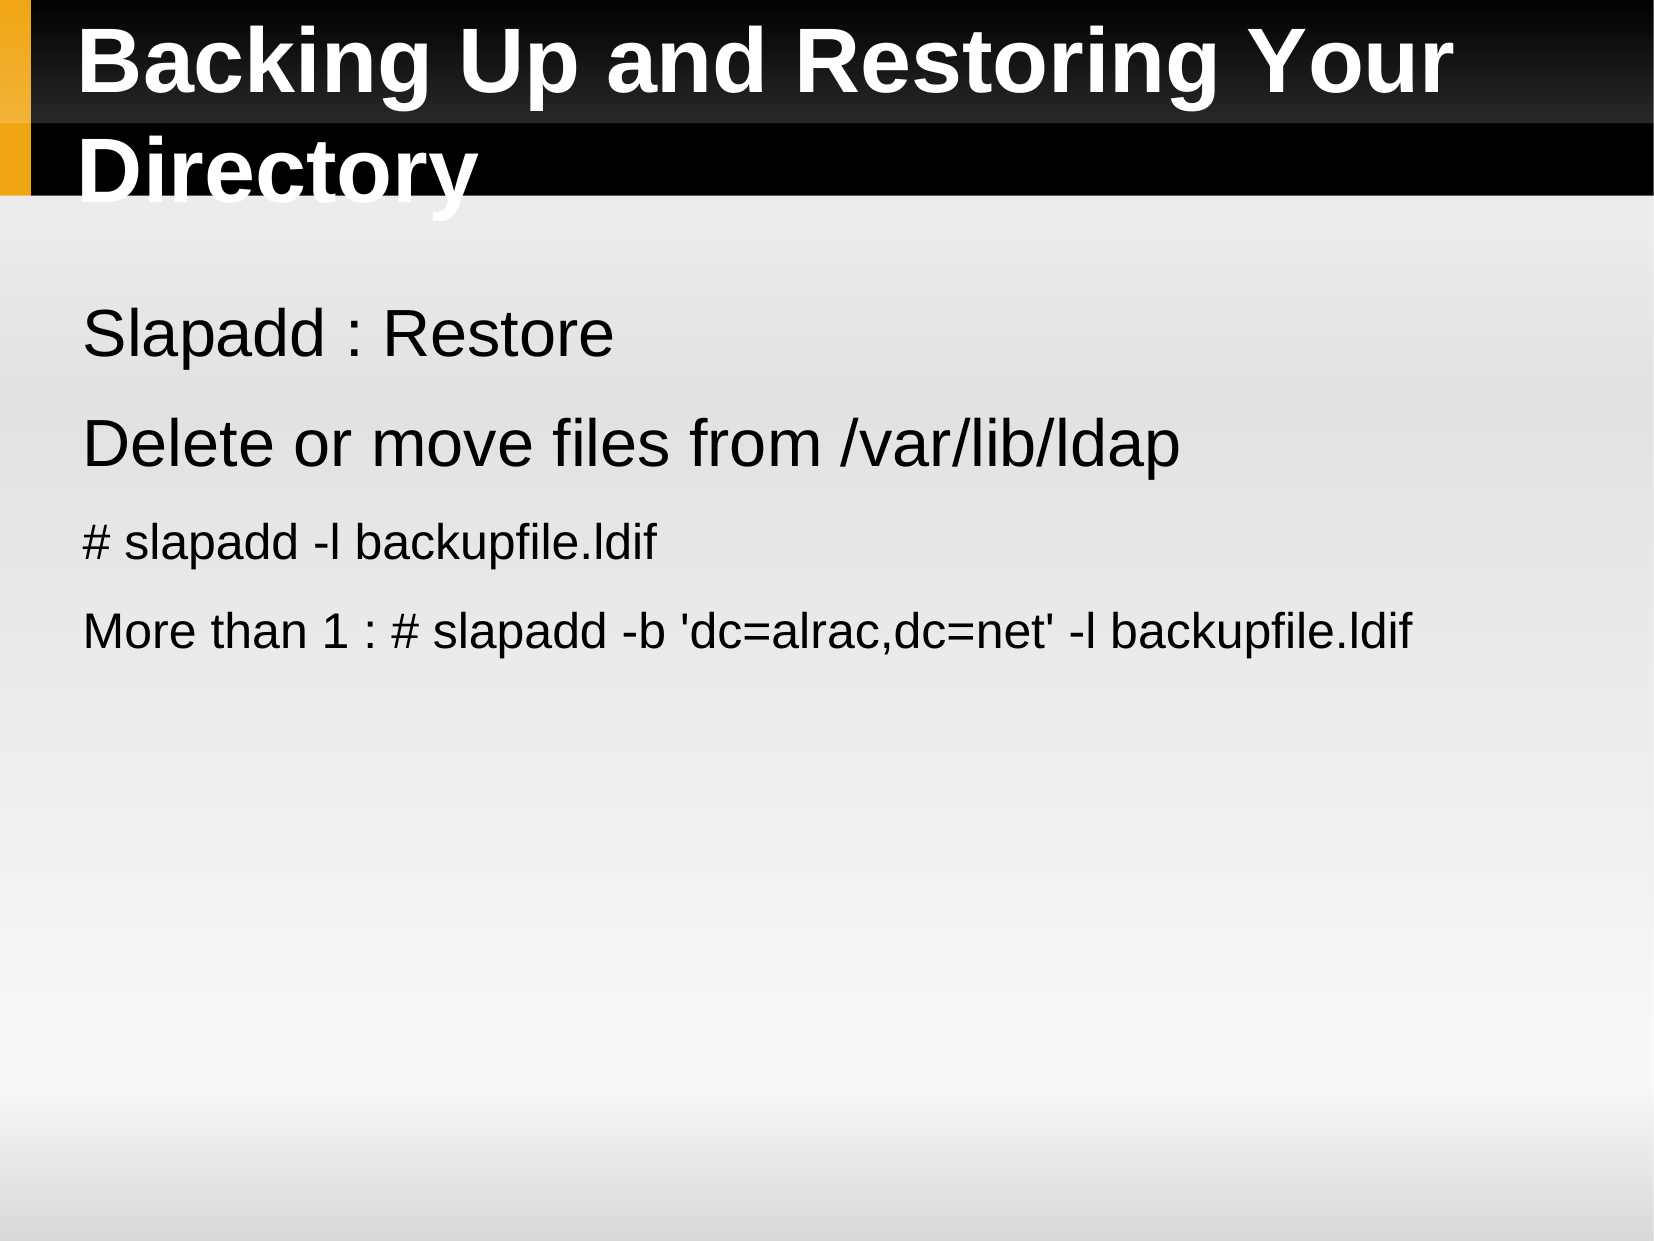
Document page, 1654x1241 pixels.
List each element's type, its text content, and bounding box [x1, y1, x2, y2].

list Slapadd : Restore Delete or move files from /var/lib/ldap # slapadd -l backupfile.ldif More than 1 : # slapadd -b 'dc=alrac,dc=net' -l backupfile.ldif [82, 290, 1571, 1094]
title Backing Up and Restoring Your Directory [76, 1, 1565, 207]
